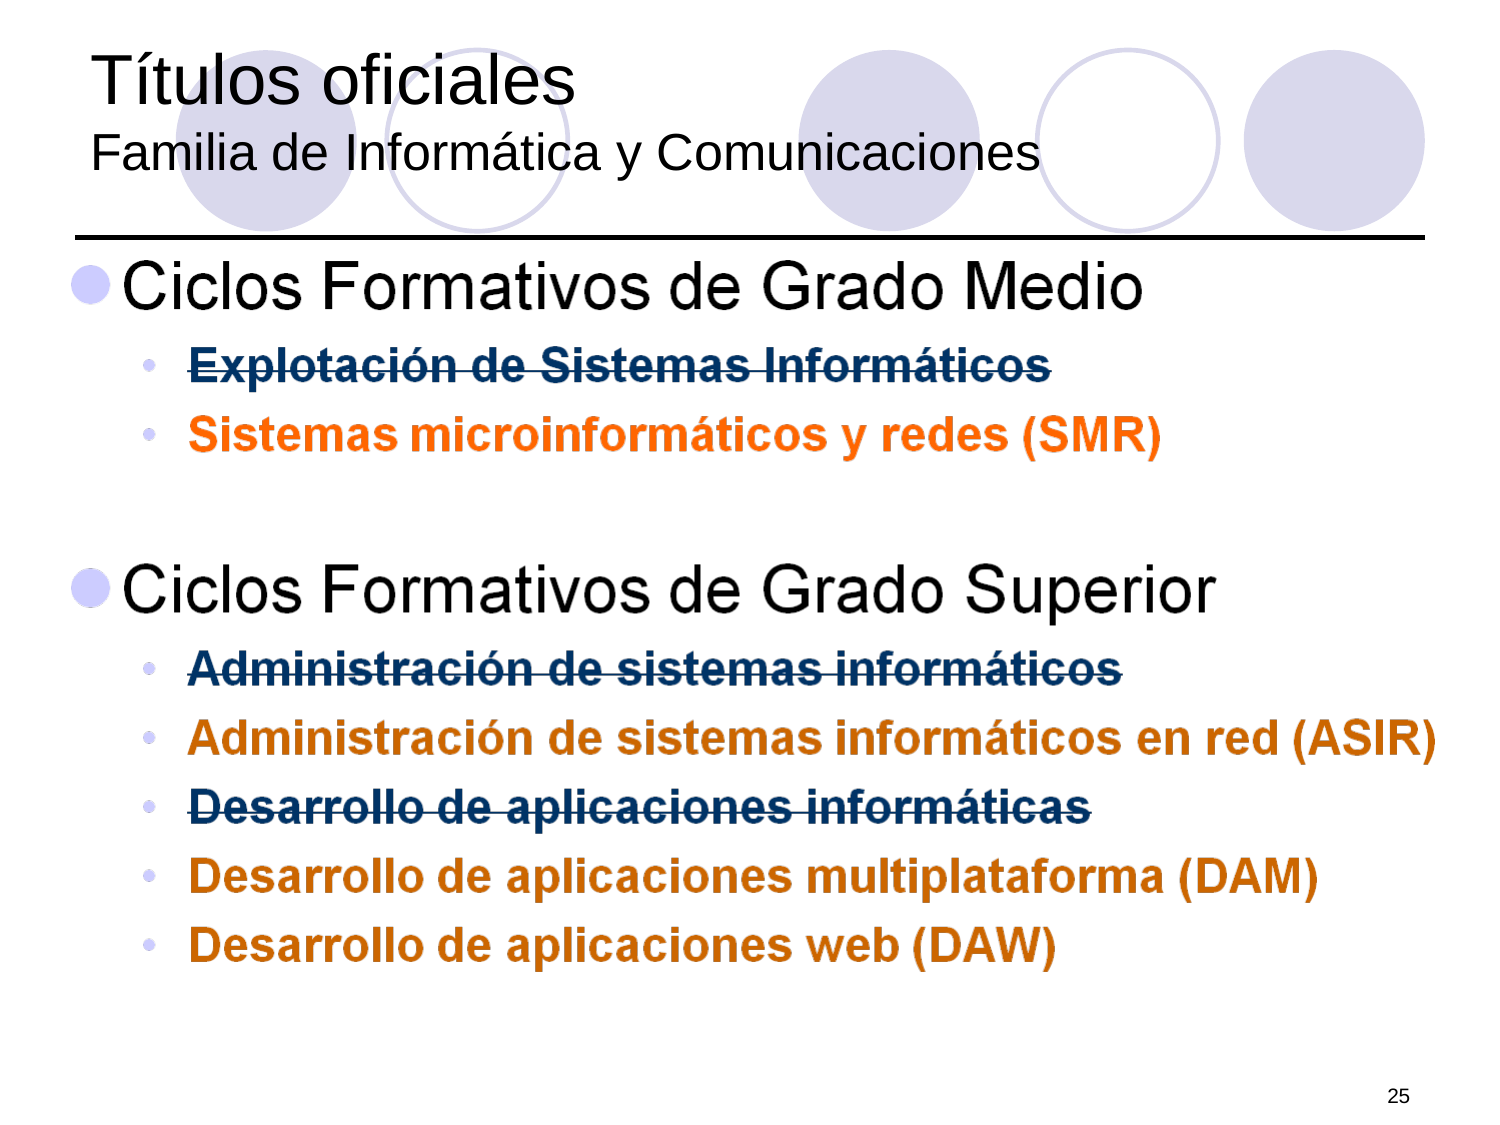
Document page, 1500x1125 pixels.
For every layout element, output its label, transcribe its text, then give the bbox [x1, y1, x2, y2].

text_box <number> [1074, 1074, 1426, 1101]
title Títulos oficiales Familia de Informática y Comunicaciones [75, 26, 1426, 223]
text_box [27, 223, 1477, 1065]
